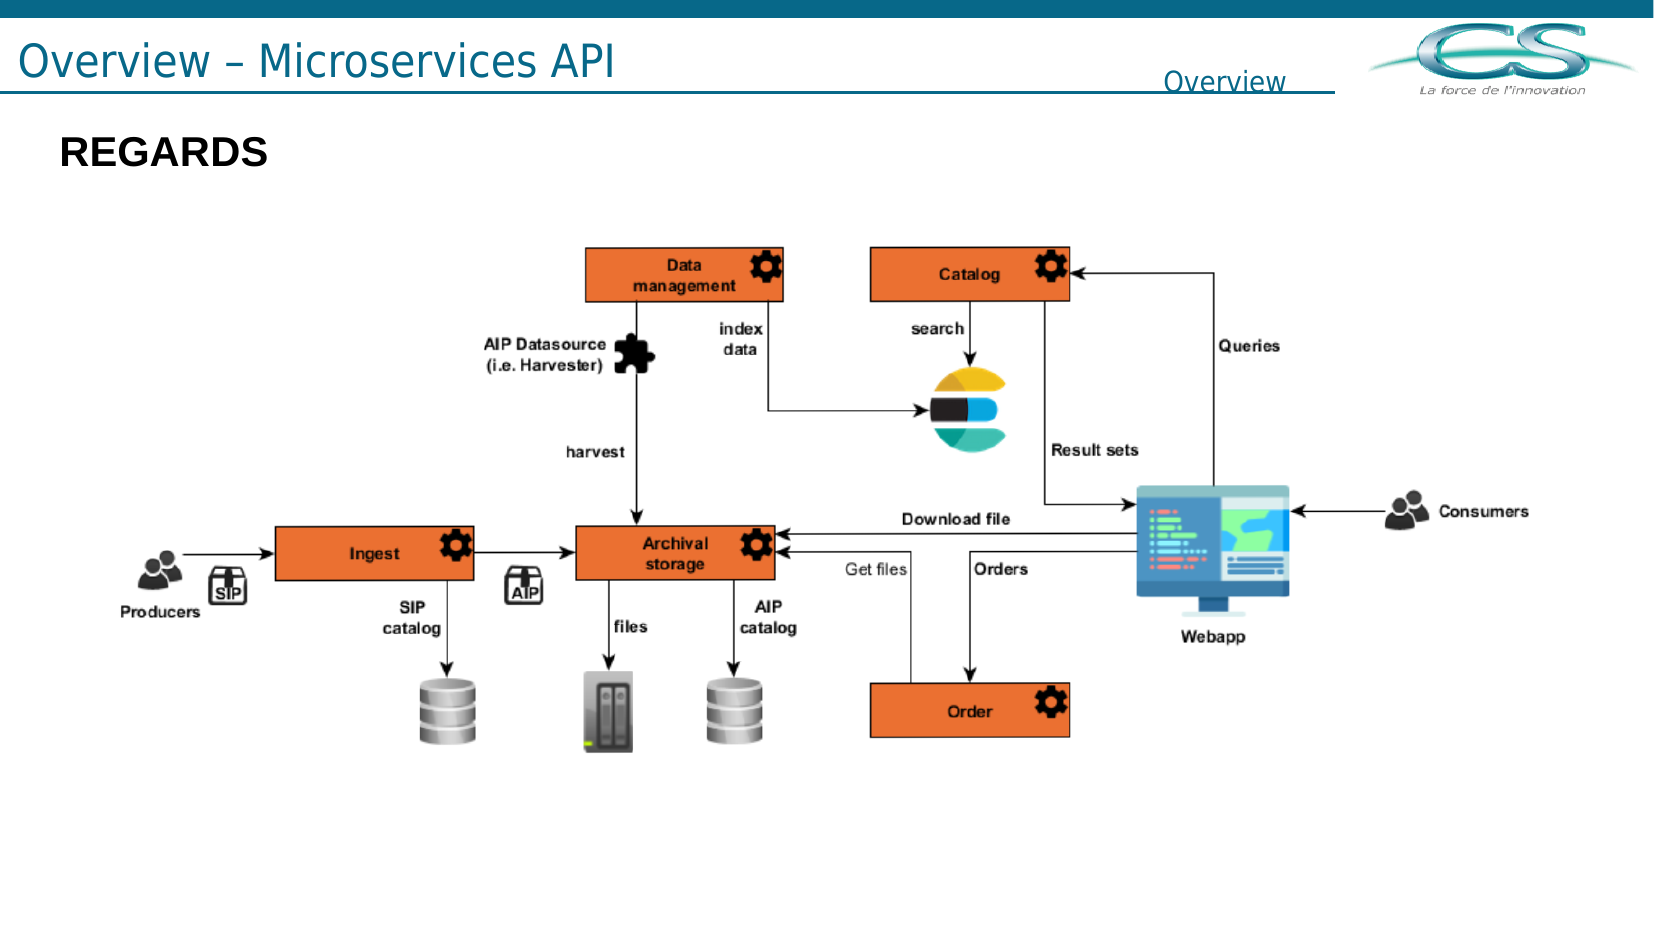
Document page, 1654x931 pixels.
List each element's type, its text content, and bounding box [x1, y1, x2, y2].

text_box Overview [1151, 53, 1347, 146]
picture [94, 224, 1553, 783]
subtitle [17, 132, 1630, 913]
text_box REGARDS [44, 121, 1236, 886]
picture [1368, 21, 1642, 96]
title Overview – Microservices API [17, 34, 1368, 88]
